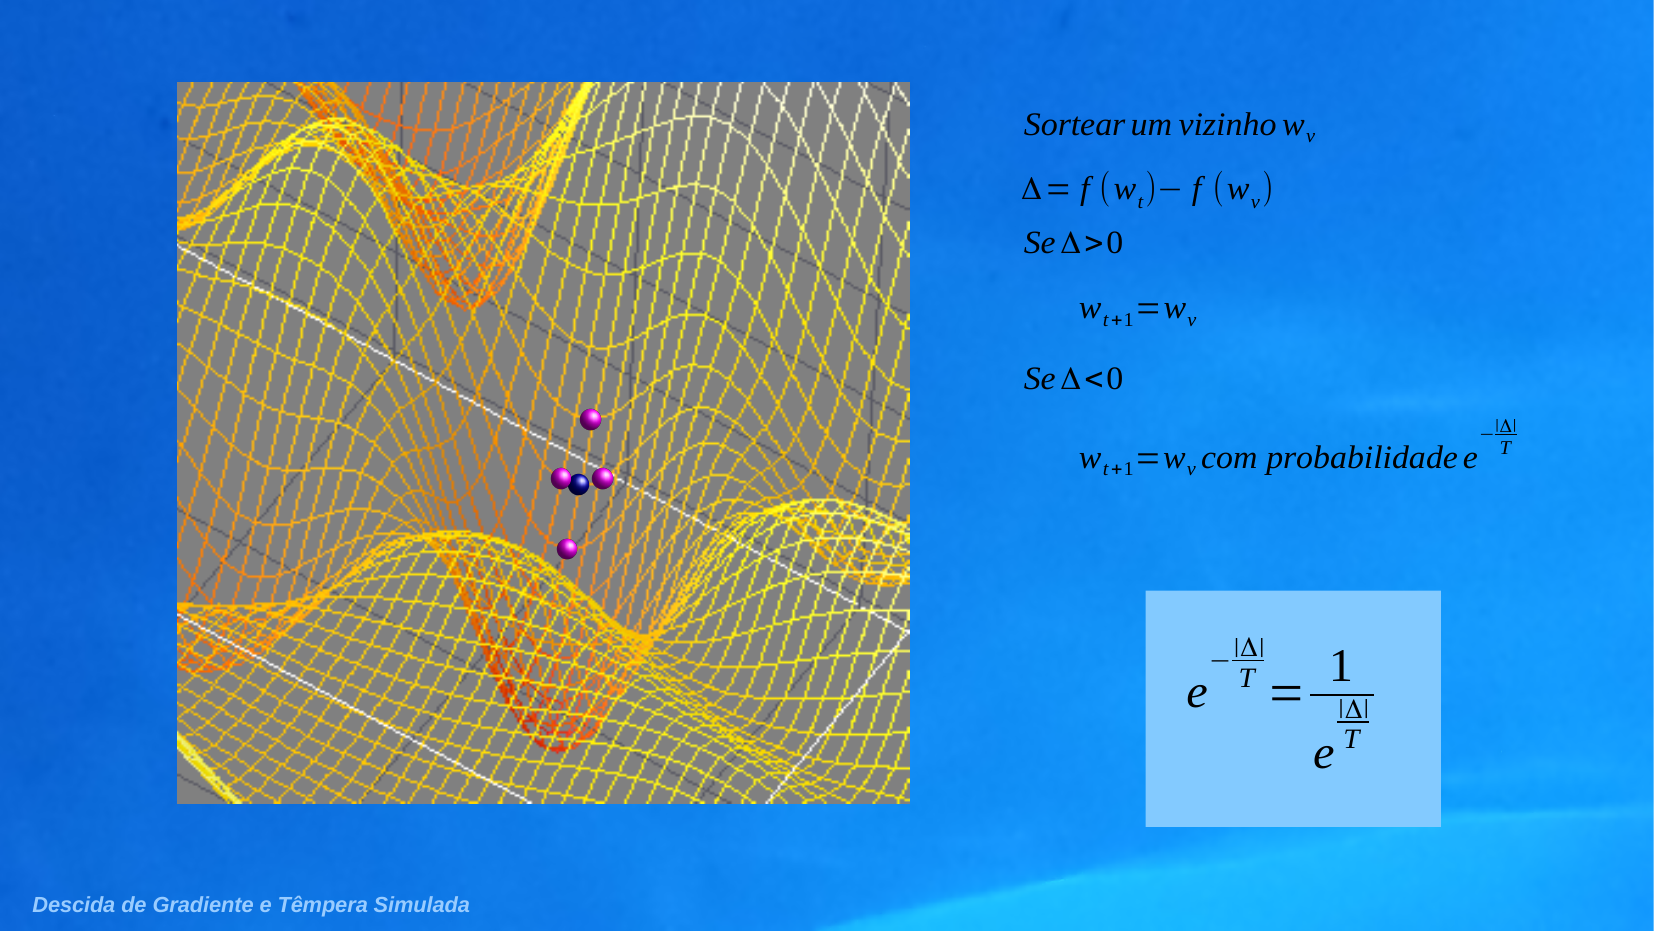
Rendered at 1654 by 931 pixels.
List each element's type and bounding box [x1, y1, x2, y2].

chart [1180, 636, 1382, 780]
picture [0, 0, 1654, 931]
text_box [1145, 590, 1441, 827]
chart [1014, 170, 1280, 213]
chart [1015, 224, 1131, 261]
chart [1071, 289, 1204, 331]
chart [1015, 105, 1322, 148]
chart [1015, 360, 1131, 397]
chart [1071, 419, 1525, 481]
